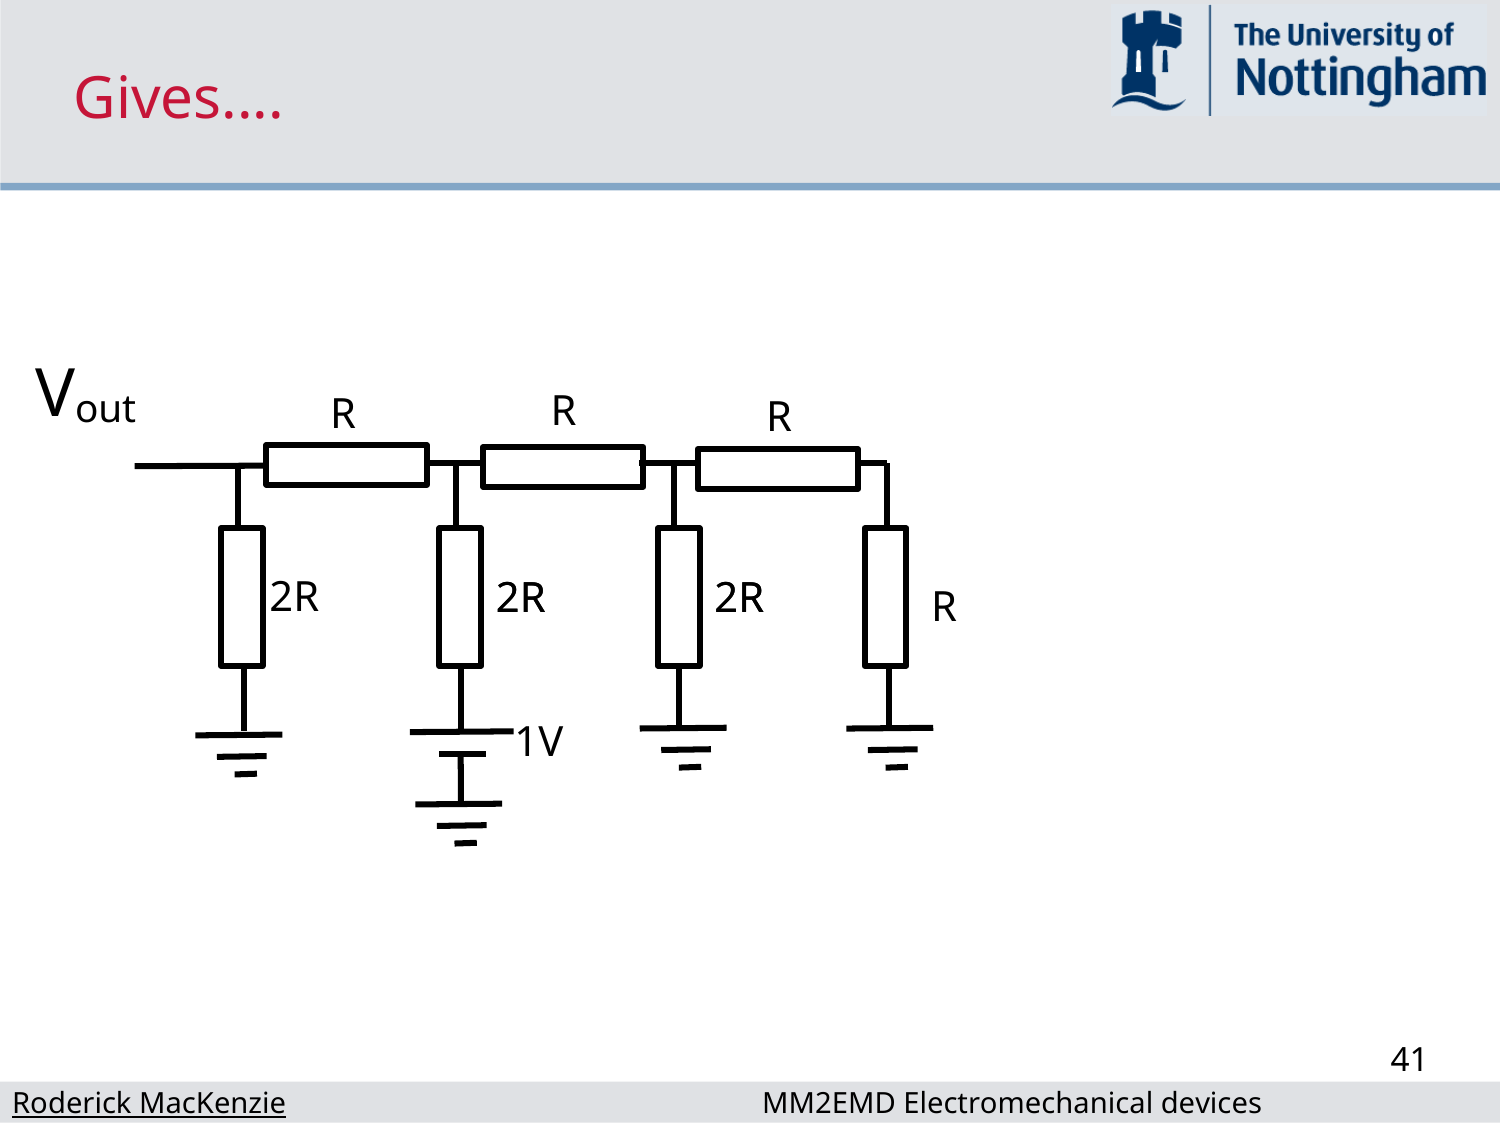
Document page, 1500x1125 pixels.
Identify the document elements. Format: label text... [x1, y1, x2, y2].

text_box 2R [254, 561, 355, 697]
text_box Vout [20, 342, 170, 478]
text_box 2R [699, 563, 800, 699]
title Gives.... [59, 20, 1137, 172]
text_box 2R [481, 563, 582, 699]
text_box R [751, 382, 852, 518]
text_box R [315, 379, 416, 514]
text_box <number> [1375, 1030, 1500, 1101]
text_box 1V [499, 706, 600, 851]
text_box R [535, 376, 636, 511]
text_box R [916, 572, 1017, 708]
picture [1111, 4, 1487, 116]
